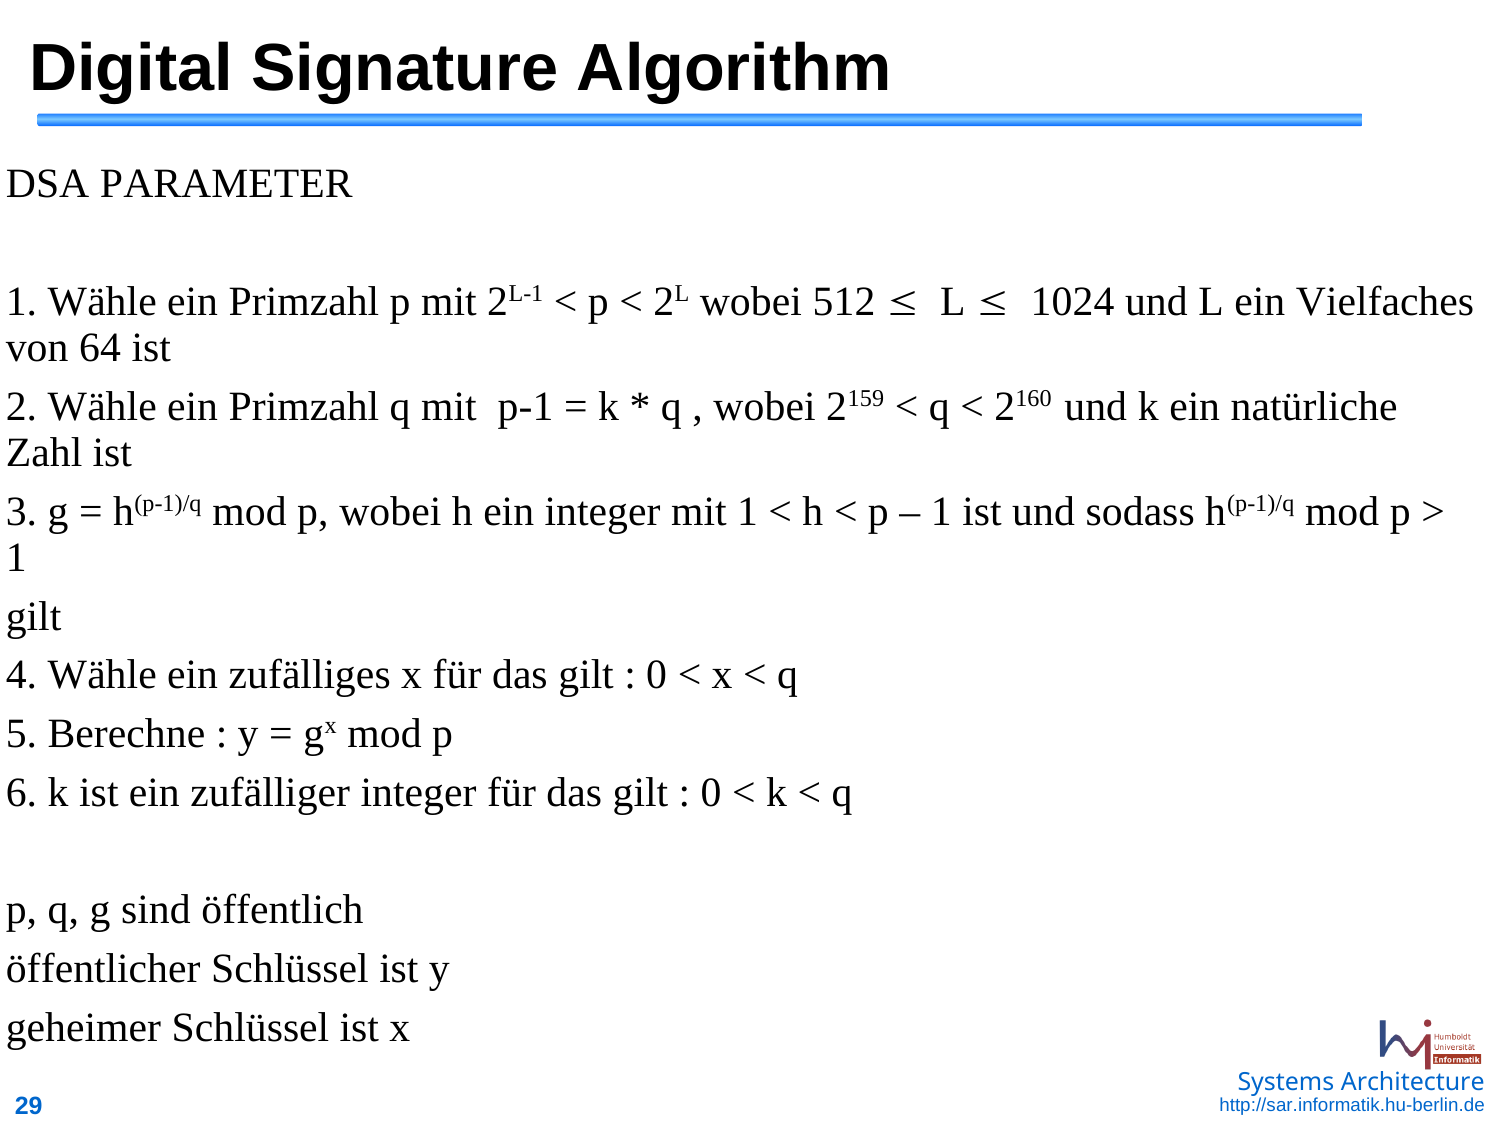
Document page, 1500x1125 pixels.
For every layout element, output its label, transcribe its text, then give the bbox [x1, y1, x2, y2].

picture [1376, 1016, 1483, 1071]
title Digital Signature Algorithm [29, 19, 1500, 115]
subtitle DSA PARAMETER 1. Wähle ein Primzahl p mit 2L-1 < p < 2L wobei 512 £ L £ 1024 und L ein Vielfaches von 64 ist 2. Wähle ein Primzahl q mit p-1 = k * q , wobei 2159 < q < 2160 und k ein natürliche Zahl ist 3. g = h(p-1)/q mod p, wobei h ein integer mit 1 < h < p – 1 ist und sodass h(p-1)/q mod p > 1 gilt 4. Wähle ein zufälliges x für das gilt : 0 < x < q 5. Berechne : y = gx mod p 6. k ist ein zufälliger integer für das gilt : 0 < k < q p, q, g sind öffentlich öffentlicher Schlüssel ist y geheimer Schlüssel ist x [5, 147, 1477, 1063]
